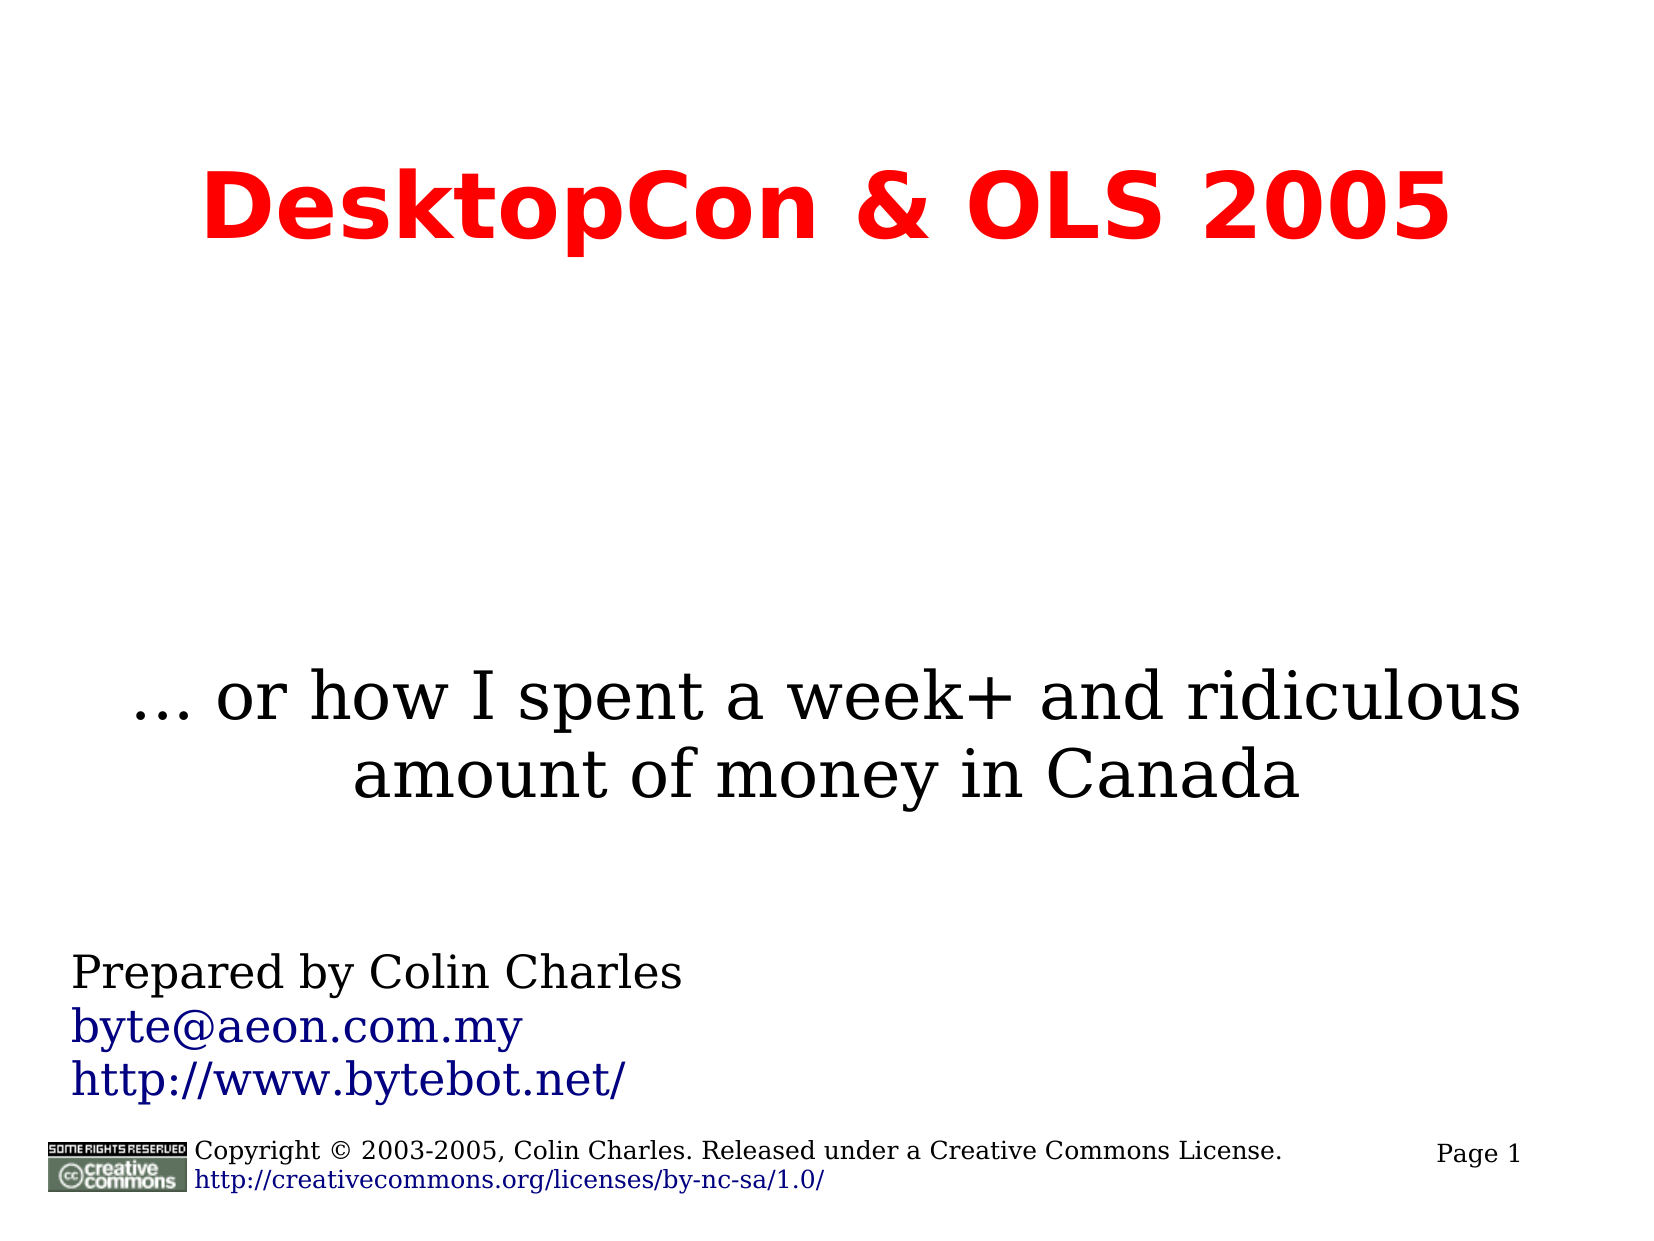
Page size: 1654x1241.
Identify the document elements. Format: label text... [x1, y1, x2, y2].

text_box Prepared by Colin Charles byte@aeon.com.my http://www.bytebot.net/ [70, 946, 785, 1107]
title DesktopCon & OLS 2005 [121, 102, 1534, 311]
picture [48, 1142, 187, 1192]
subtitle ... or how I spent a week+ and ridiculous amount of money in Canada [121, 344, 1534, 1127]
